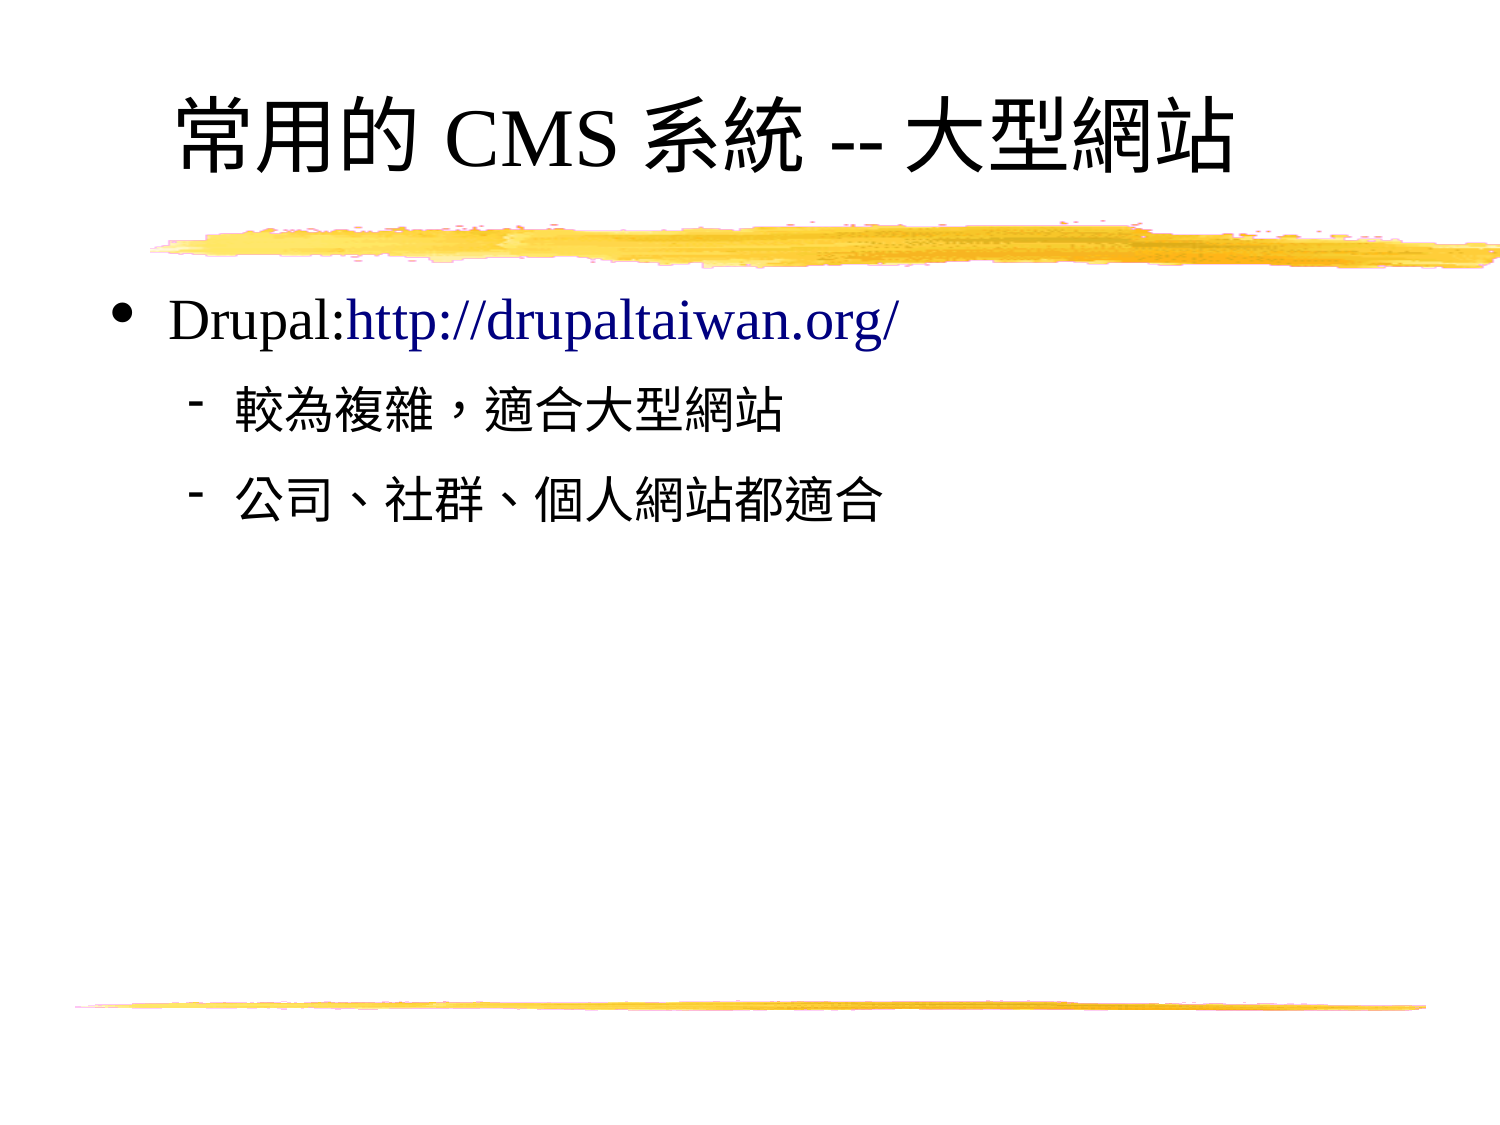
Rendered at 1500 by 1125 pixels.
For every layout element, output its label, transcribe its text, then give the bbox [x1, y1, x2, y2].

picture [150, 215, 1500, 279]
title 常用的CMS系統--大型網站 [66, 30, 1342, 231]
picture [75, 999, 1426, 1013]
list Drupal:http://drupaltaiwan.org/ 較為複雜，適合大型網站 公司、社群、個人網站都適合 [112, 287, 1388, 940]
